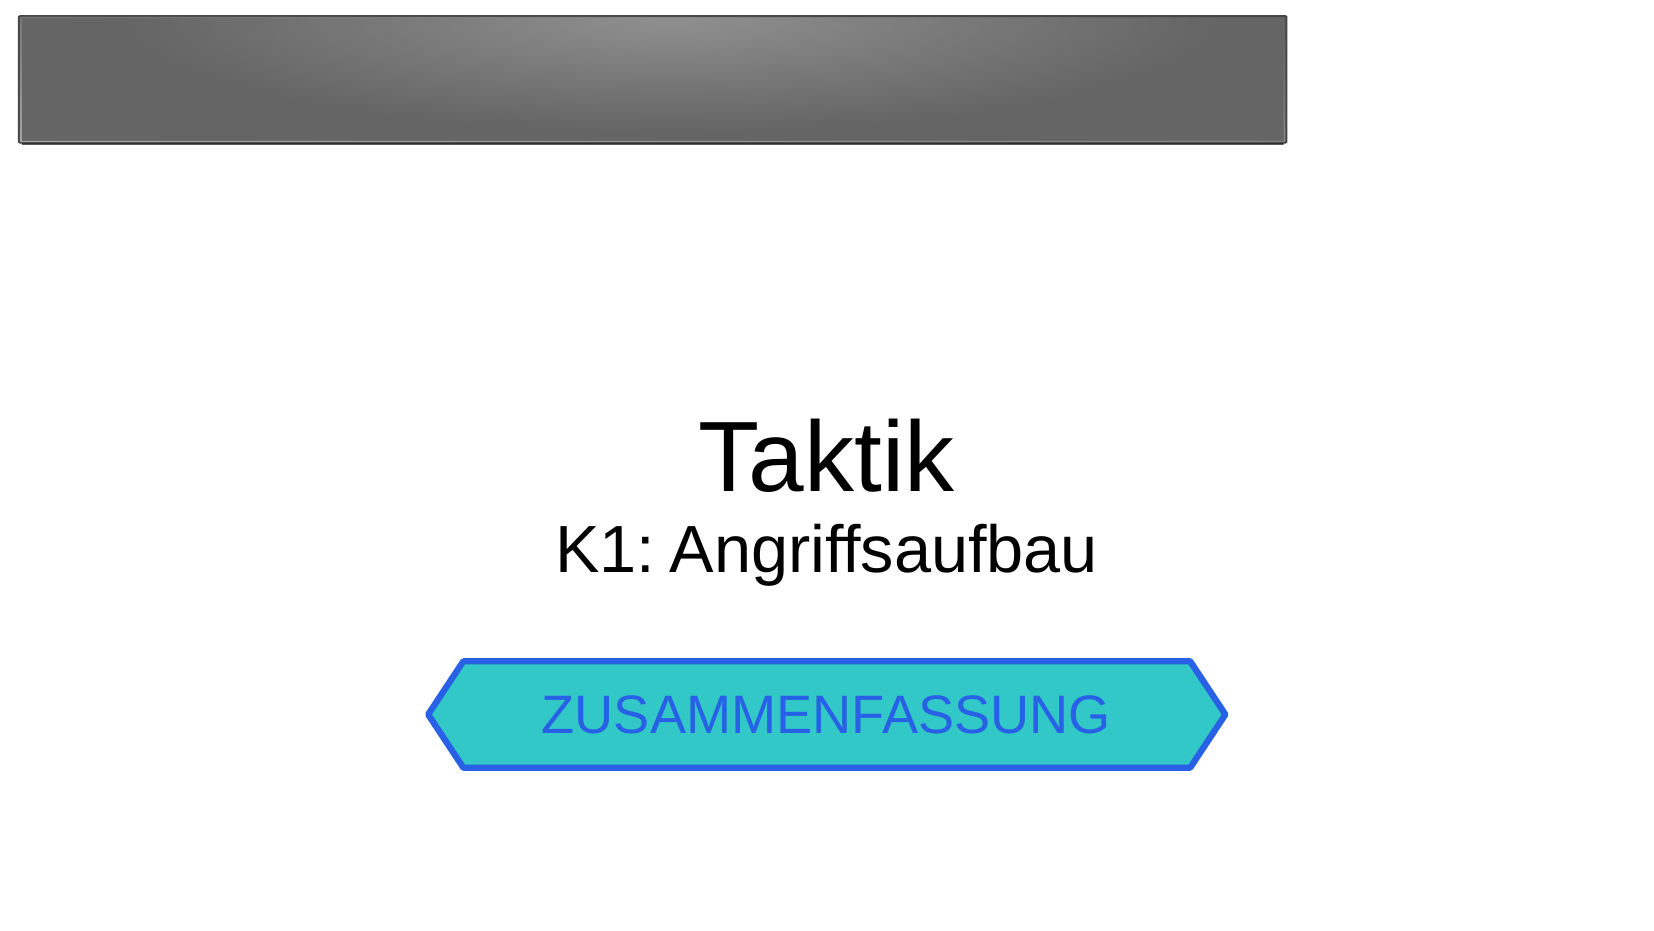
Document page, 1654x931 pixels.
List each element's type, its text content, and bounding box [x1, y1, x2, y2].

subtitle Taktik K1: Angriffsaufbau [82, 224, 1571, 764]
text_box ZUSAMMENFASSUNG [428, 661, 1226, 768]
